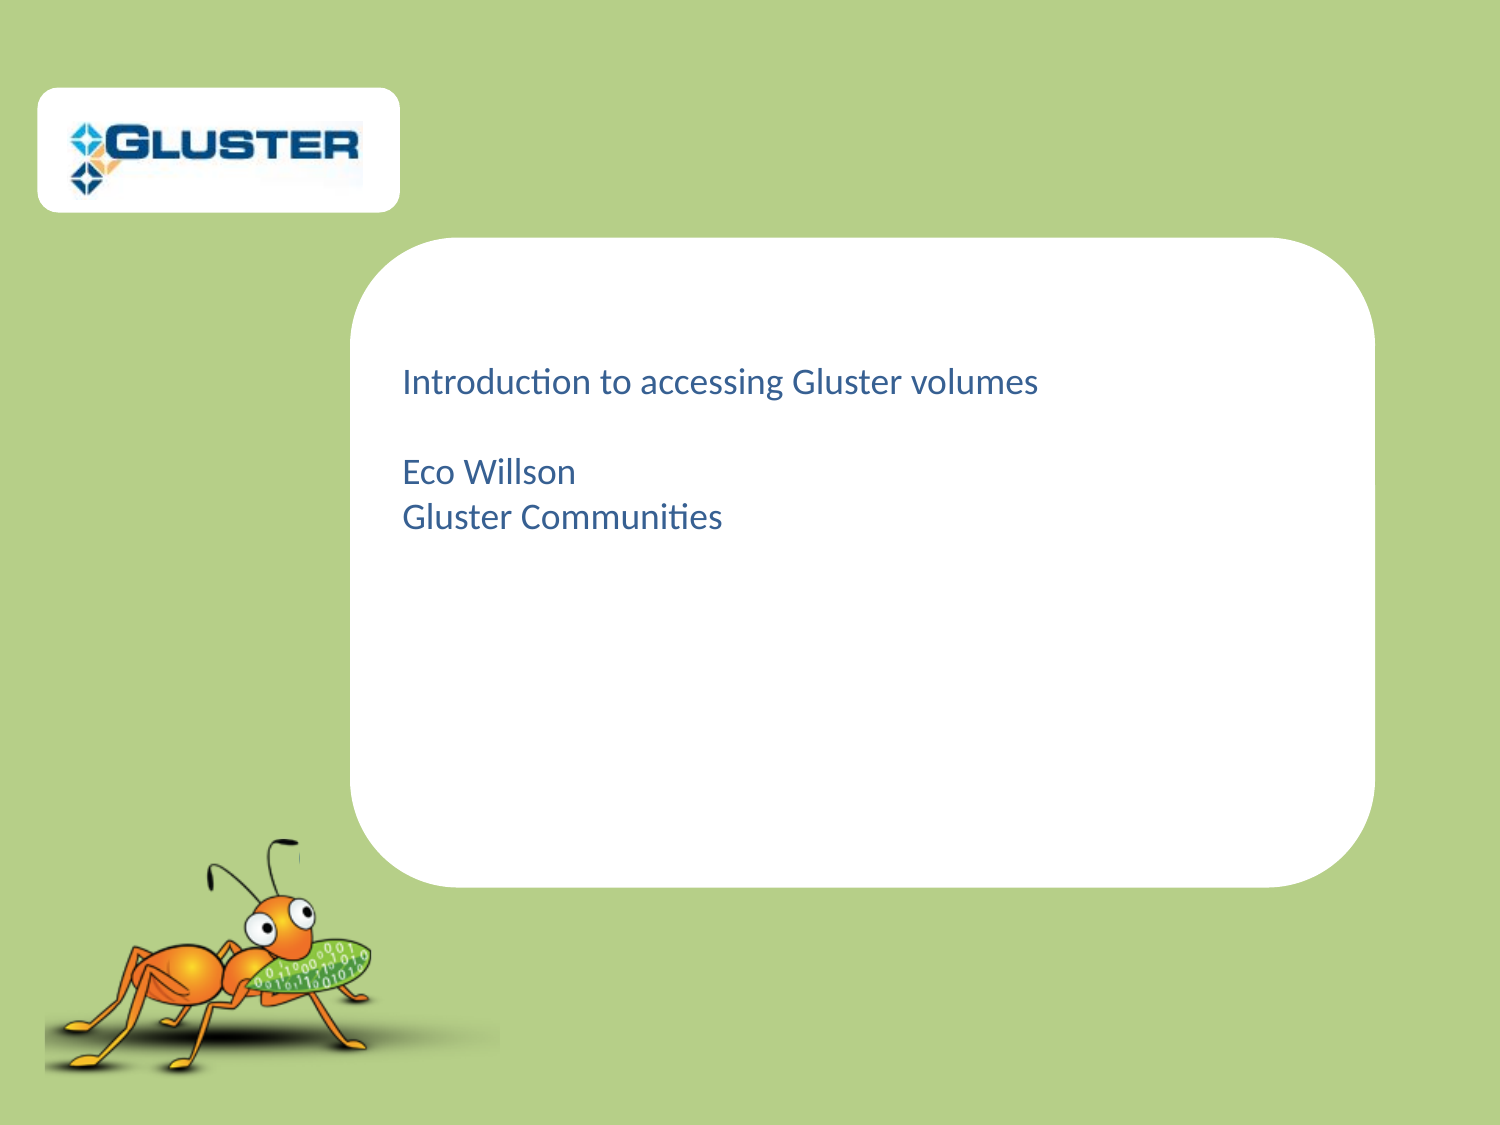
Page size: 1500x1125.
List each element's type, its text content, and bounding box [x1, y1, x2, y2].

text_box [0, 0, 1500, 1125]
picture [67, 121, 363, 200]
picture [37, 826, 500, 1088]
text_box Introduction to accessing Gluster volumes Eco Willson Gluster Communities [387, 349, 1400, 545]
